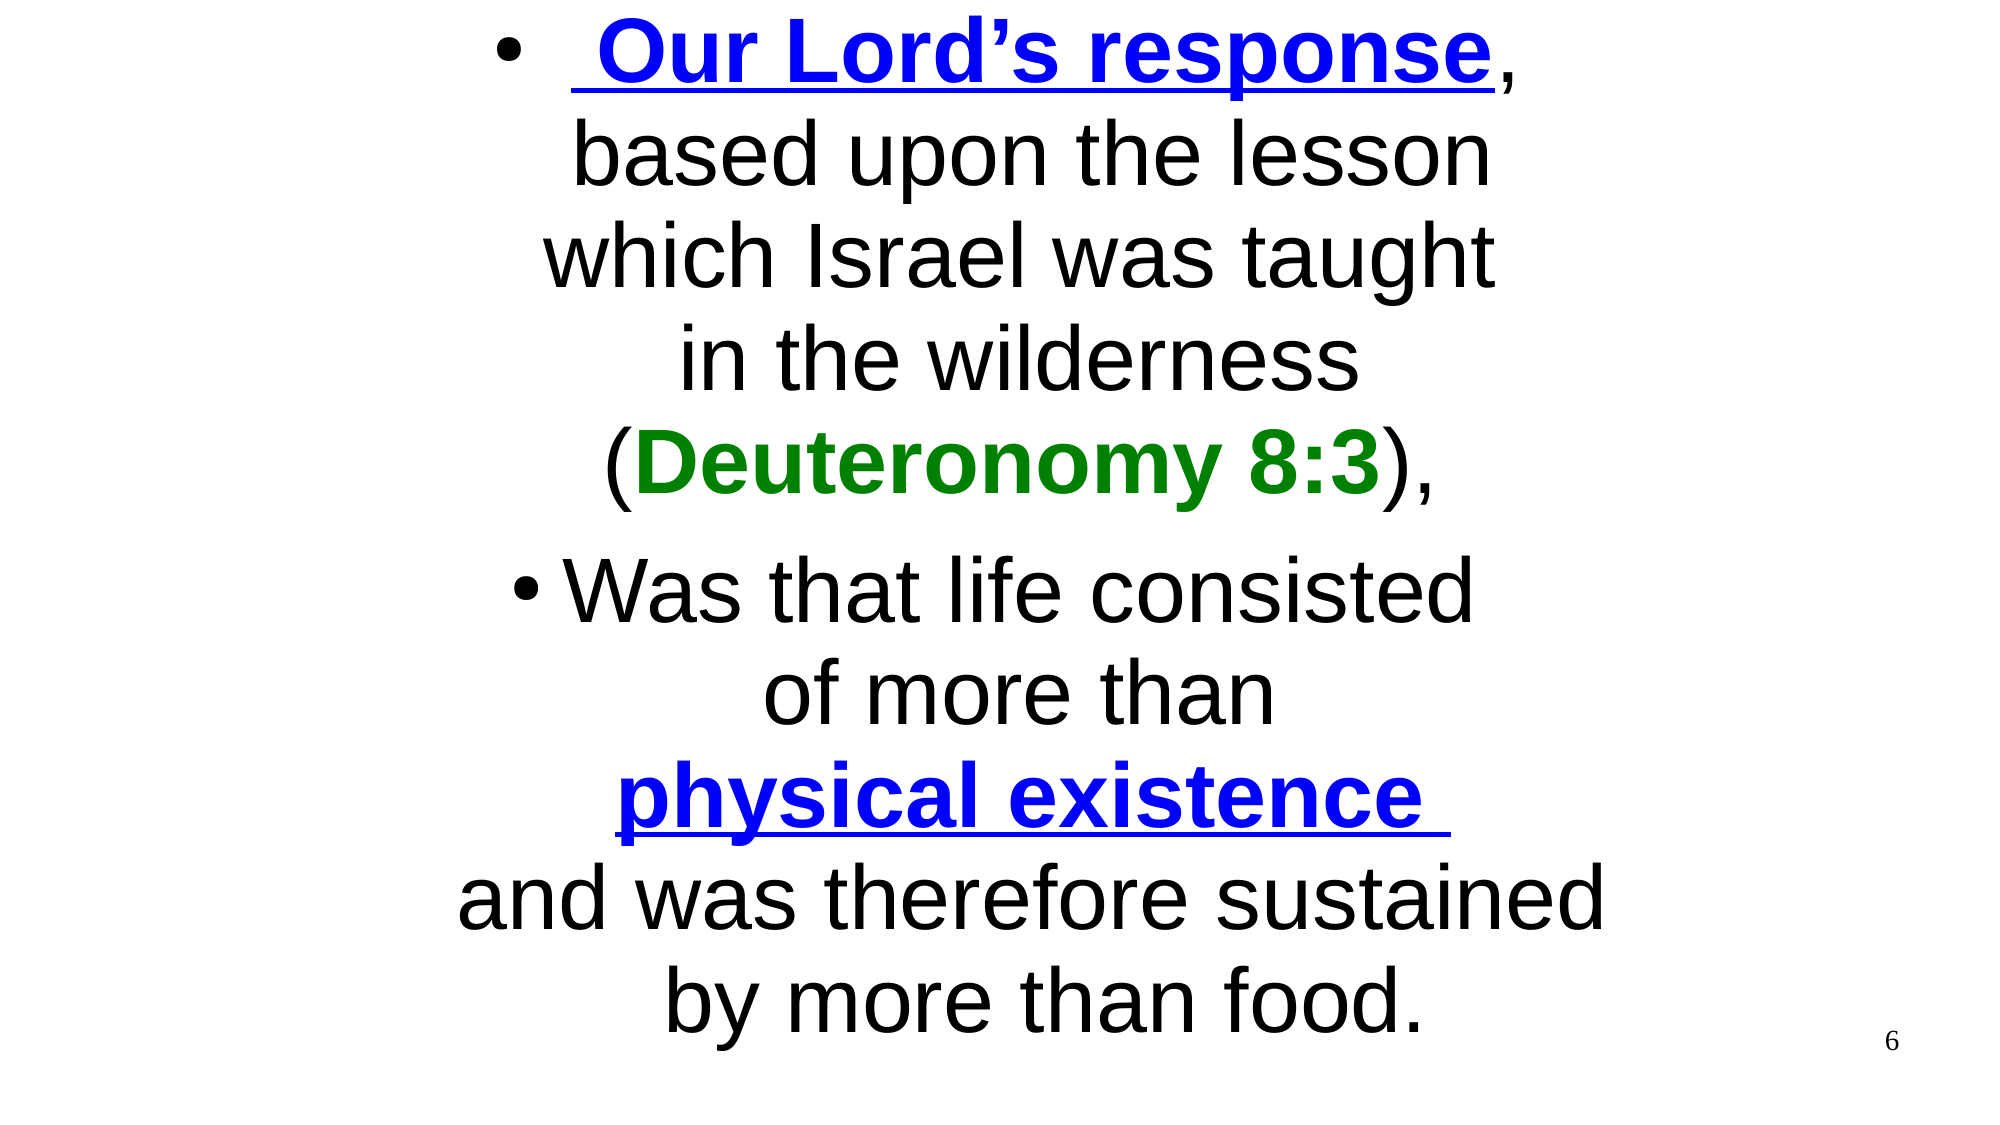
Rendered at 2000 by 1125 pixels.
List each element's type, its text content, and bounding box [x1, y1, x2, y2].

list Our Lord’s response, based upon the lesson which Israel was taught in the wilderness (Deuteronomy 8:3), Was that life consisted of more than physical existence and was therefore sustained by more than food. [0, 0, 1996, 1123]
